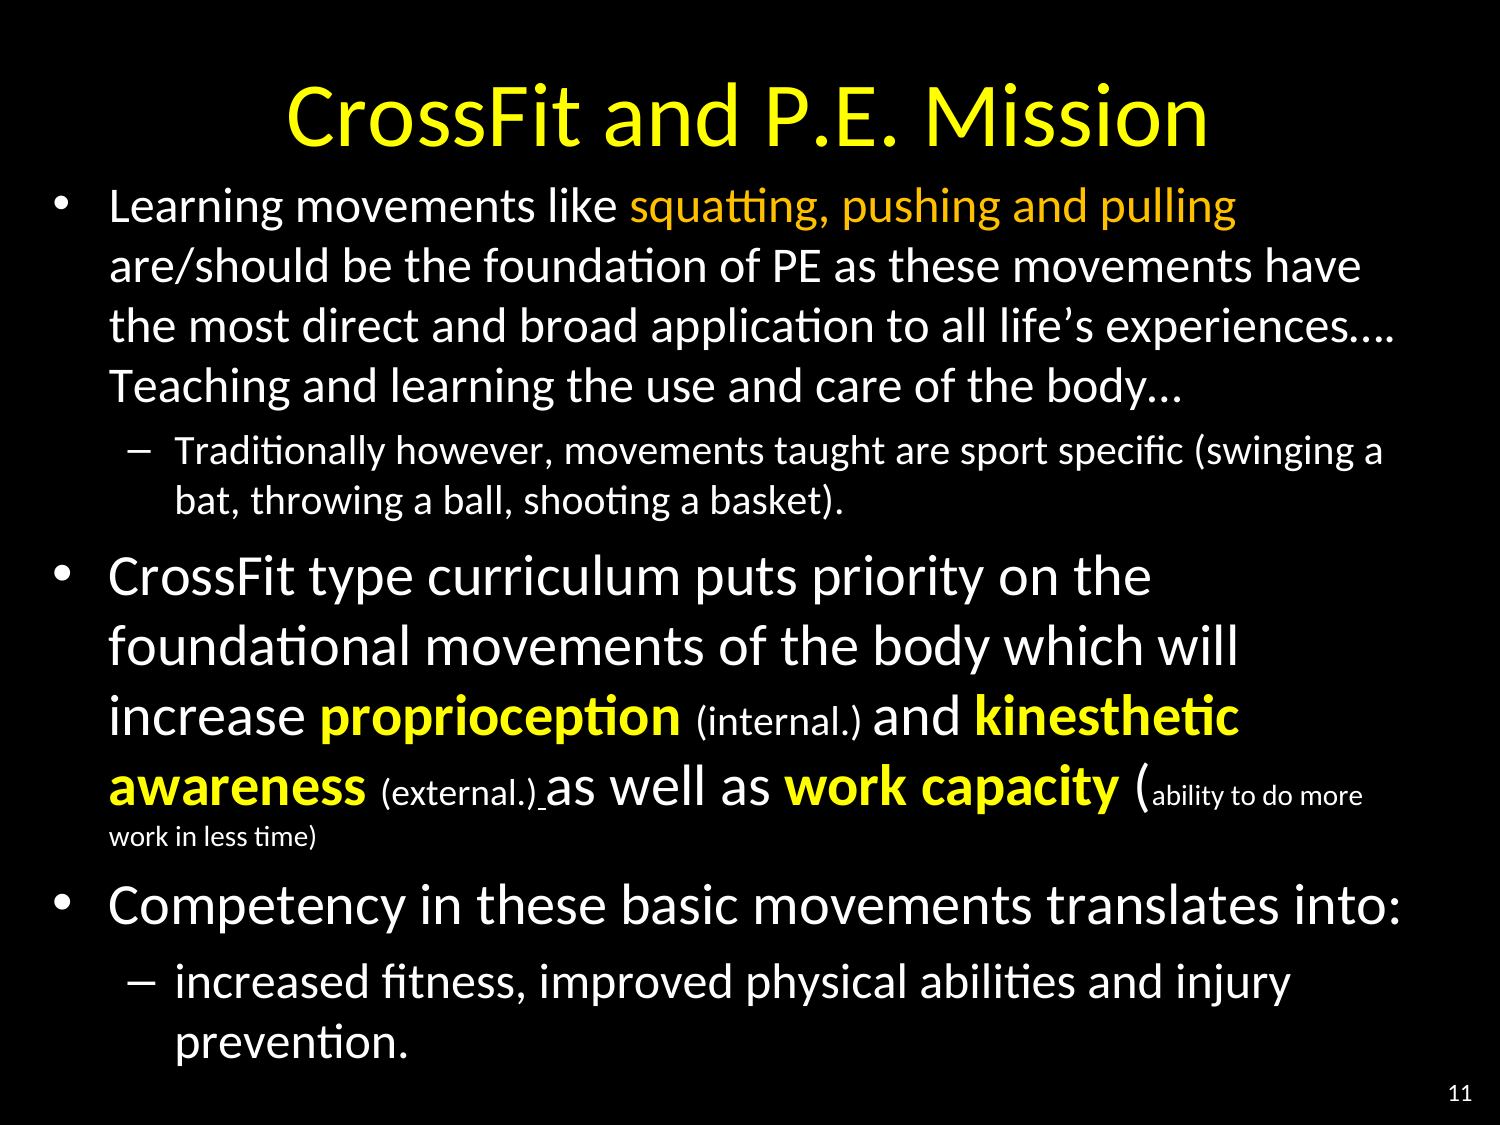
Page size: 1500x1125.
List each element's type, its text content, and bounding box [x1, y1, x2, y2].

list Learning movements like squatting, pushing and pulling are/should be the foundation of PE as these movements have the most direct and broad application to all life’s experiences…. Teaching and learning the use and care of the body… Traditionally however, movements taught are sport specific (swinging a bat, throwing a ball, shooting a basket). CrossFit type curriculum puts priority on the foundational movements of the body which will increase proprioception (internal.) and kinesthetic awareness (external.) as well as work capacity (ability to do more work in less time) Competency in these basic movements translates into: increased fitness, improved physical abilities and injury prevention. [37, 165, 1438, 1078]
title CrossFit and P.E. Mission [75, 24, 1426, 165]
text_box <number> [1137, 1061, 1488, 1122]
